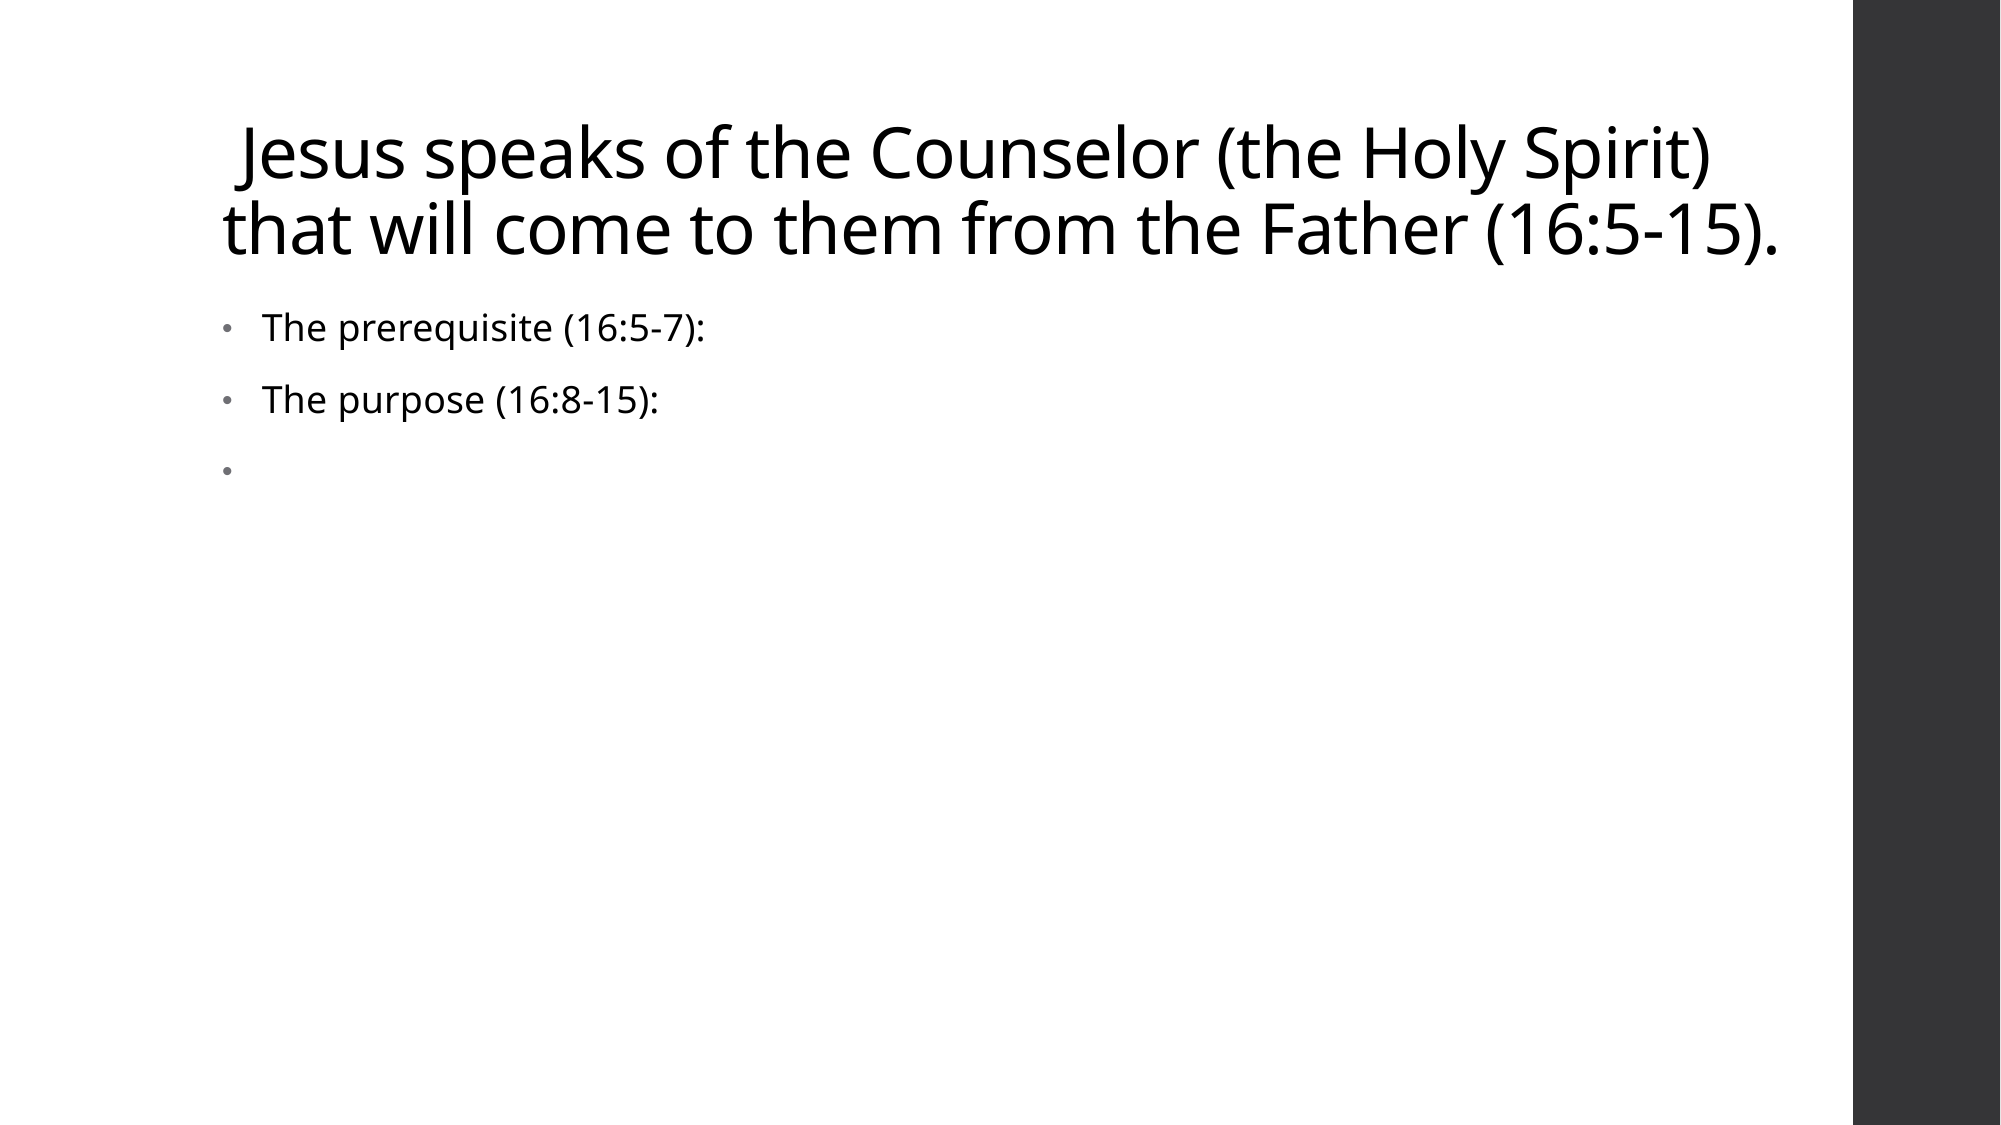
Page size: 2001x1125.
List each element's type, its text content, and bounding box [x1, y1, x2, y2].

title Jesus speaks of the Counselor (the Holy Spirit) that will come to them from the Father (16:5-15). [206, 60, 1797, 278]
list The prerequisite (16:5-7): The purpose (16:8-15): [206, 299, 1617, 1014]
